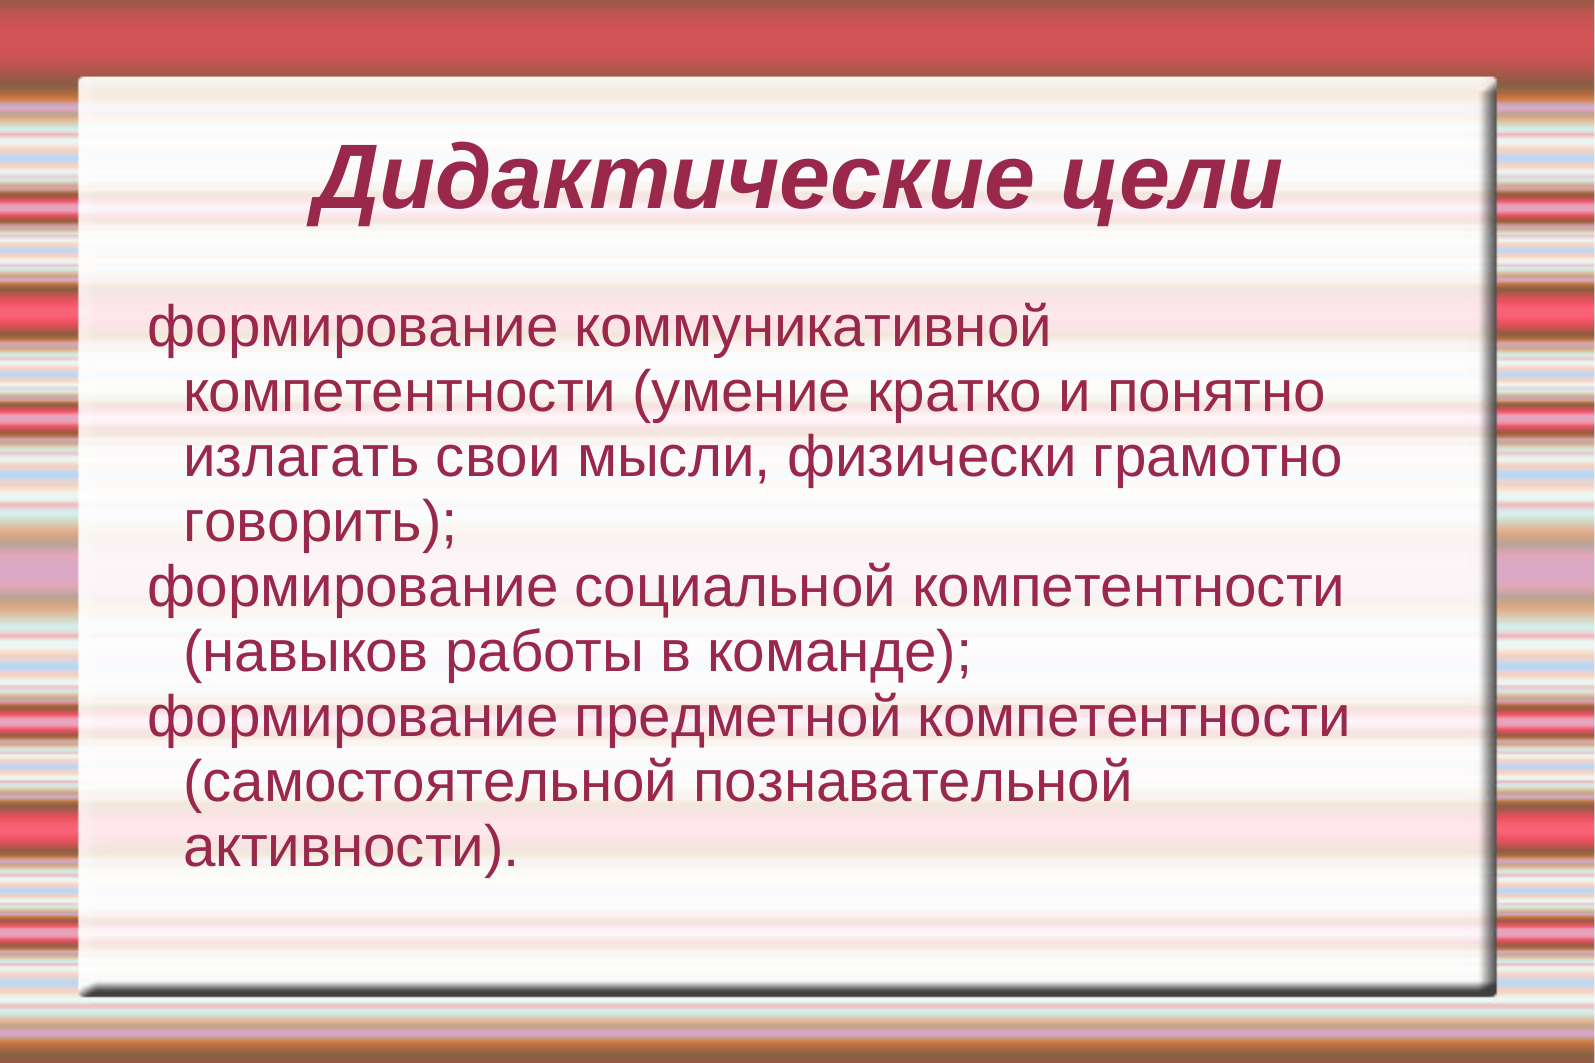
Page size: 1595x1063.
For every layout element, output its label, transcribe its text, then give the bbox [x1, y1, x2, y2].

subtitle формирование коммуникативной компетентности (умение кратко и понятно излагать свои мысли, физически грамотно говорить); формирование социальной компетентности (навыков работы в команде); формирование предметной компетентности (самостоятельной познавательной активности). [147, 236, 1480, 936]
picture [0, 0, 1595, 1063]
title Дидактические цели [118, 88, 1480, 266]
